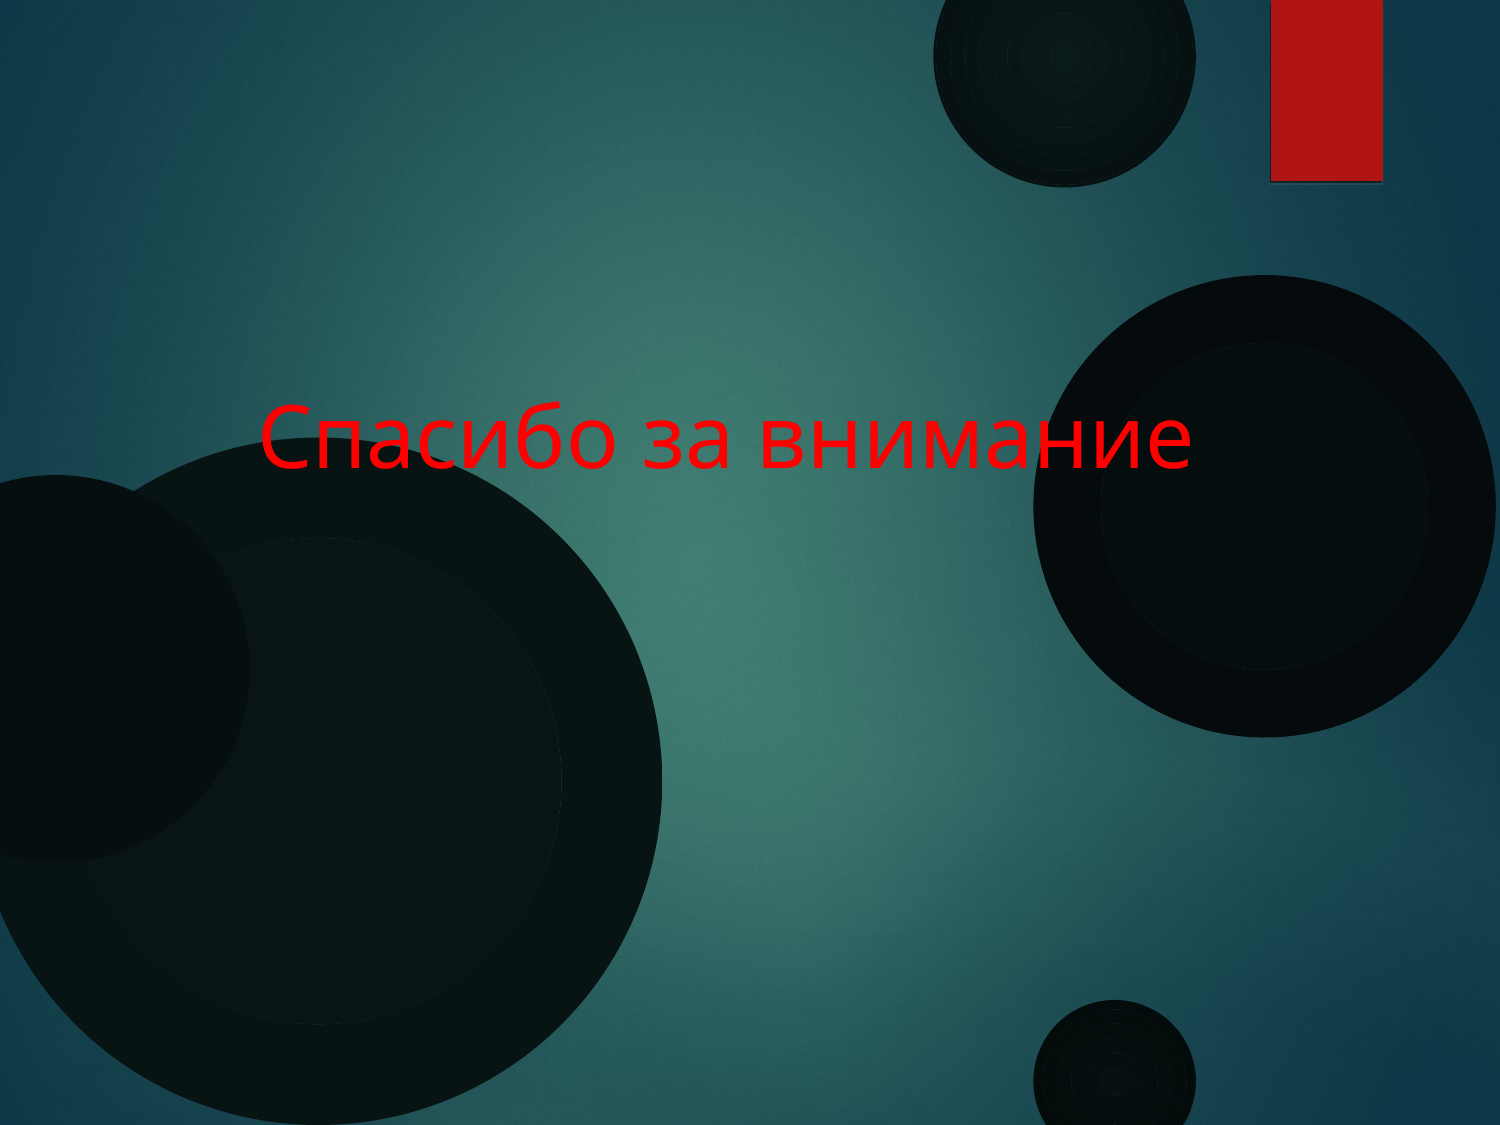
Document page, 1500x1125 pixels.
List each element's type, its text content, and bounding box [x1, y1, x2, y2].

title Спасибо за внимание [242, 373, 1341, 516]
